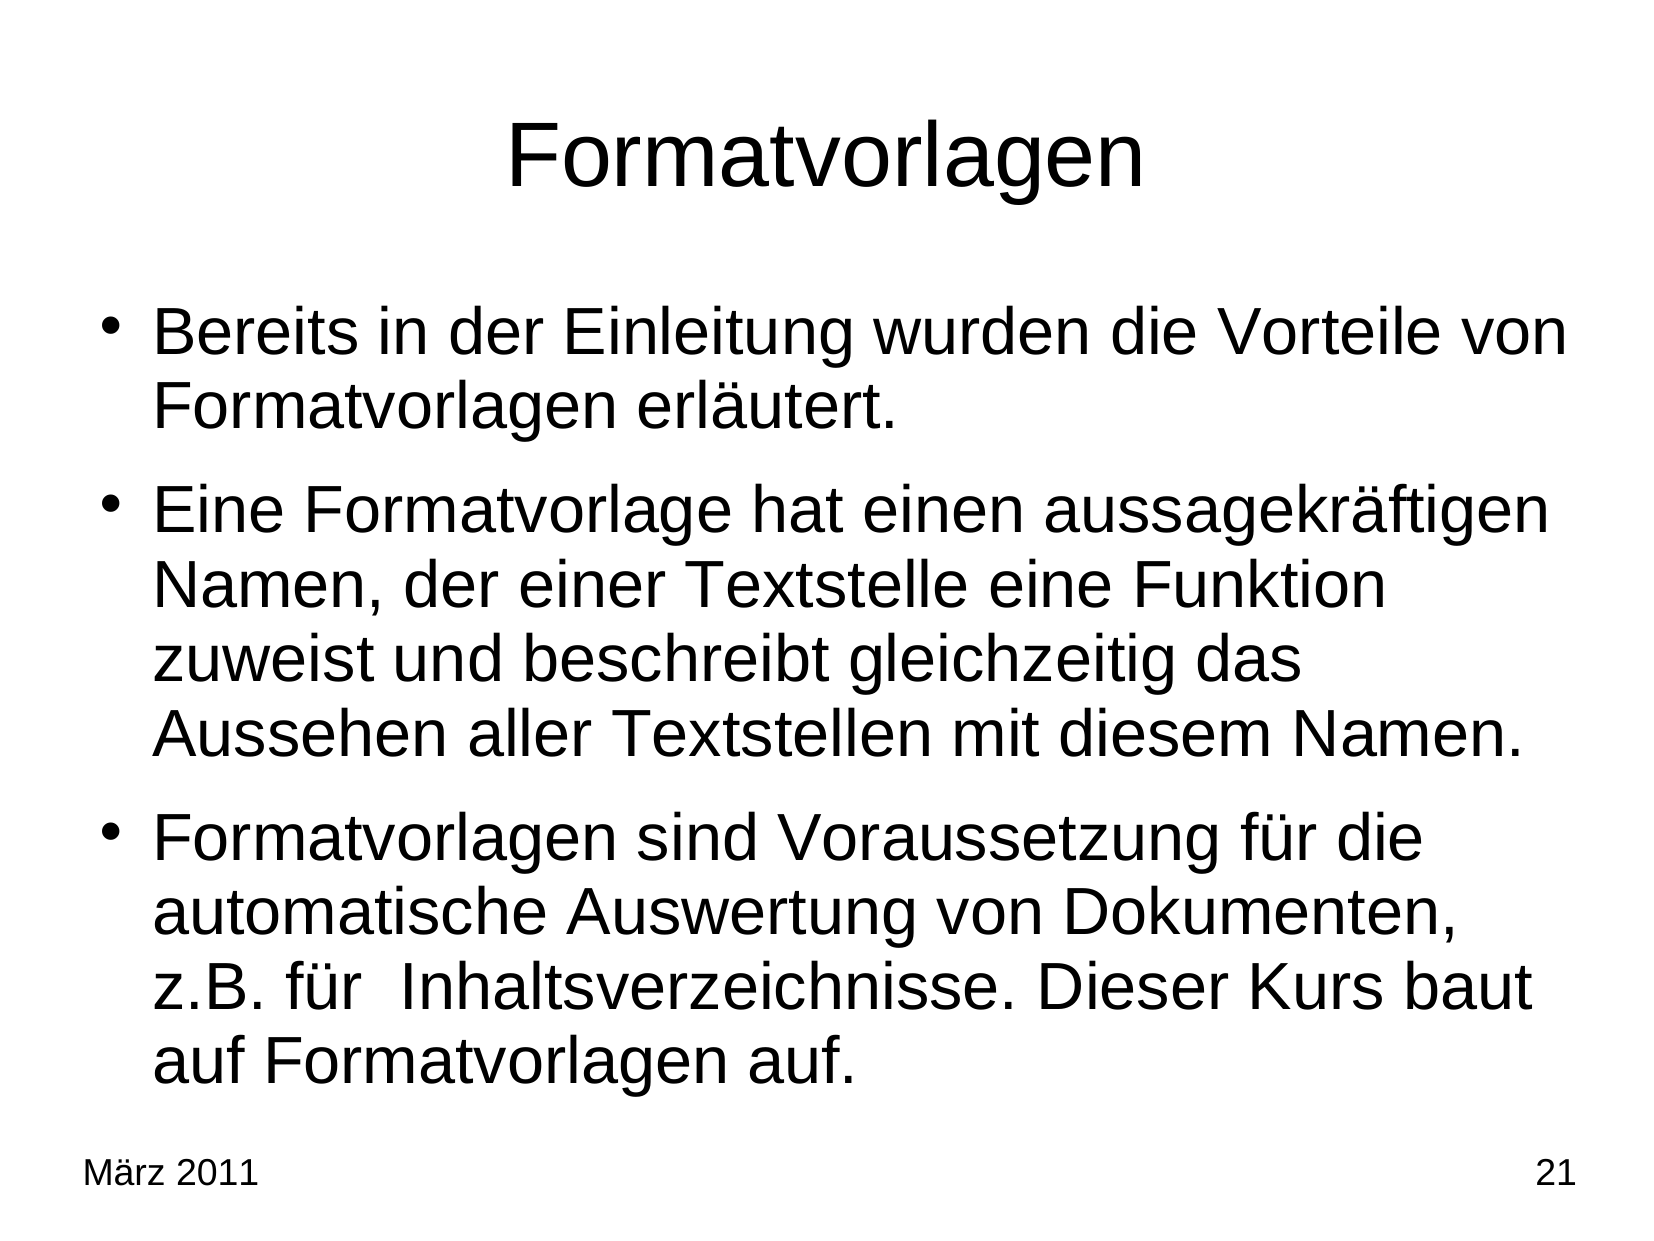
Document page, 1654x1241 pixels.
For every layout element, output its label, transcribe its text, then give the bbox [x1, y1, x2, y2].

title Formatvorlagen [82, 49, 1571, 257]
list Bereits in der Einleitung wurden die Vorteile von Formatvorlagen erläutert. Eine Formatvorlage hat einen aussagekräftigen Namen, der einer Textstelle eine Funktion zuweist und beschreibt gleichzeitig das Aussehen aller Textstellen mit diesem Namen. Formatvorlagen sind Voraussetzung für die automatische Auswertung von Dokumenten, z.B. für Inhaltsverzeichnisse. Dieser Kurs baut auf Formatvorlagen auf. [82, 290, 1571, 1109]
